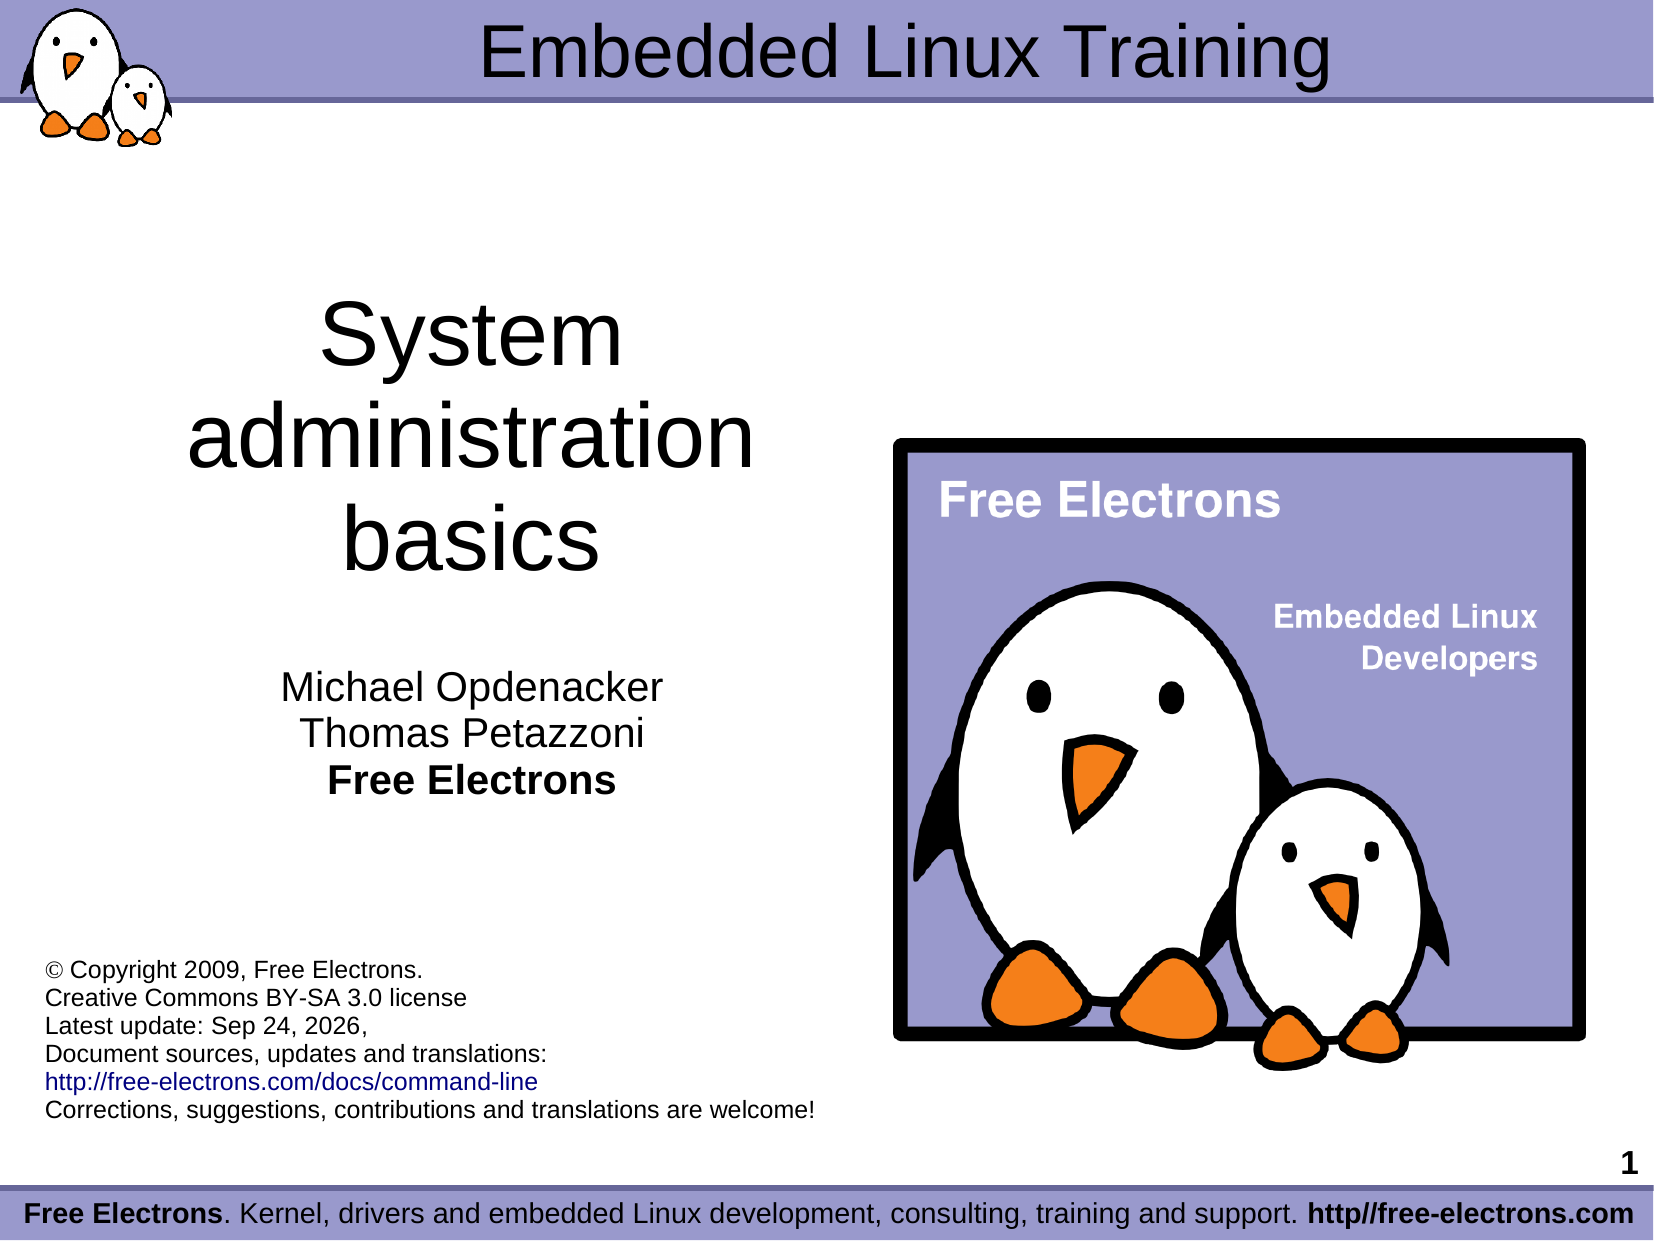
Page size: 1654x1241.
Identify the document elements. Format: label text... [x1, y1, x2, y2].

picture [893, 438, 1586, 1071]
picture [20, 8, 172, 147]
list © Copyright 2009, Free Electrons. Creative Commons BY-SA 3.0 license Latest update: Nov 29, 2010, Document sources, updates and translations: http://free-electrons.com/docs/command-line Corrections, suggestions, contributions and translations are welcome! [44, 955, 842, 1144]
subtitle System administration basics Michael Opdenacker Thomas Petazzoni Free Electrons [87, 184, 840, 901]
title Embedded Linux Training [161, 4, 1651, 98]
